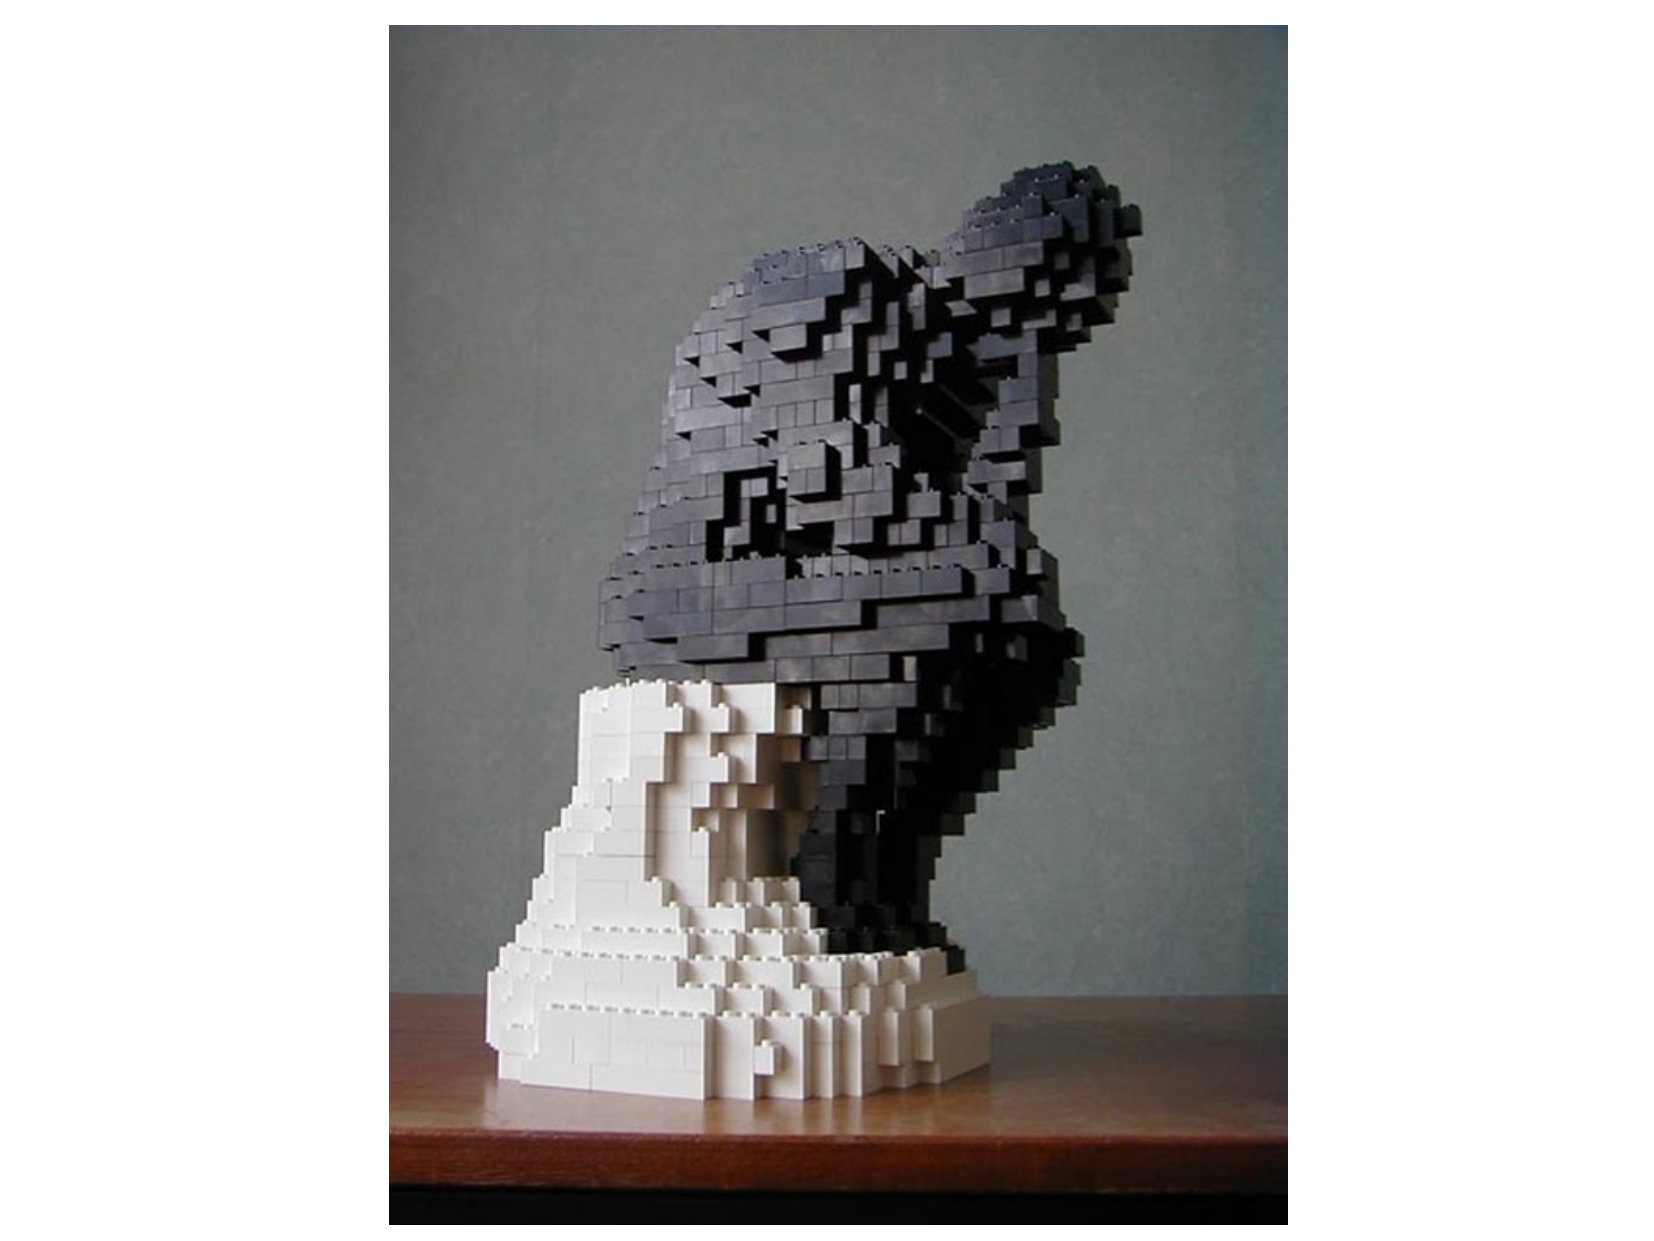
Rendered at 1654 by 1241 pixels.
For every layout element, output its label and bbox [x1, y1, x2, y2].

picture [389, 25, 1288, 1225]
